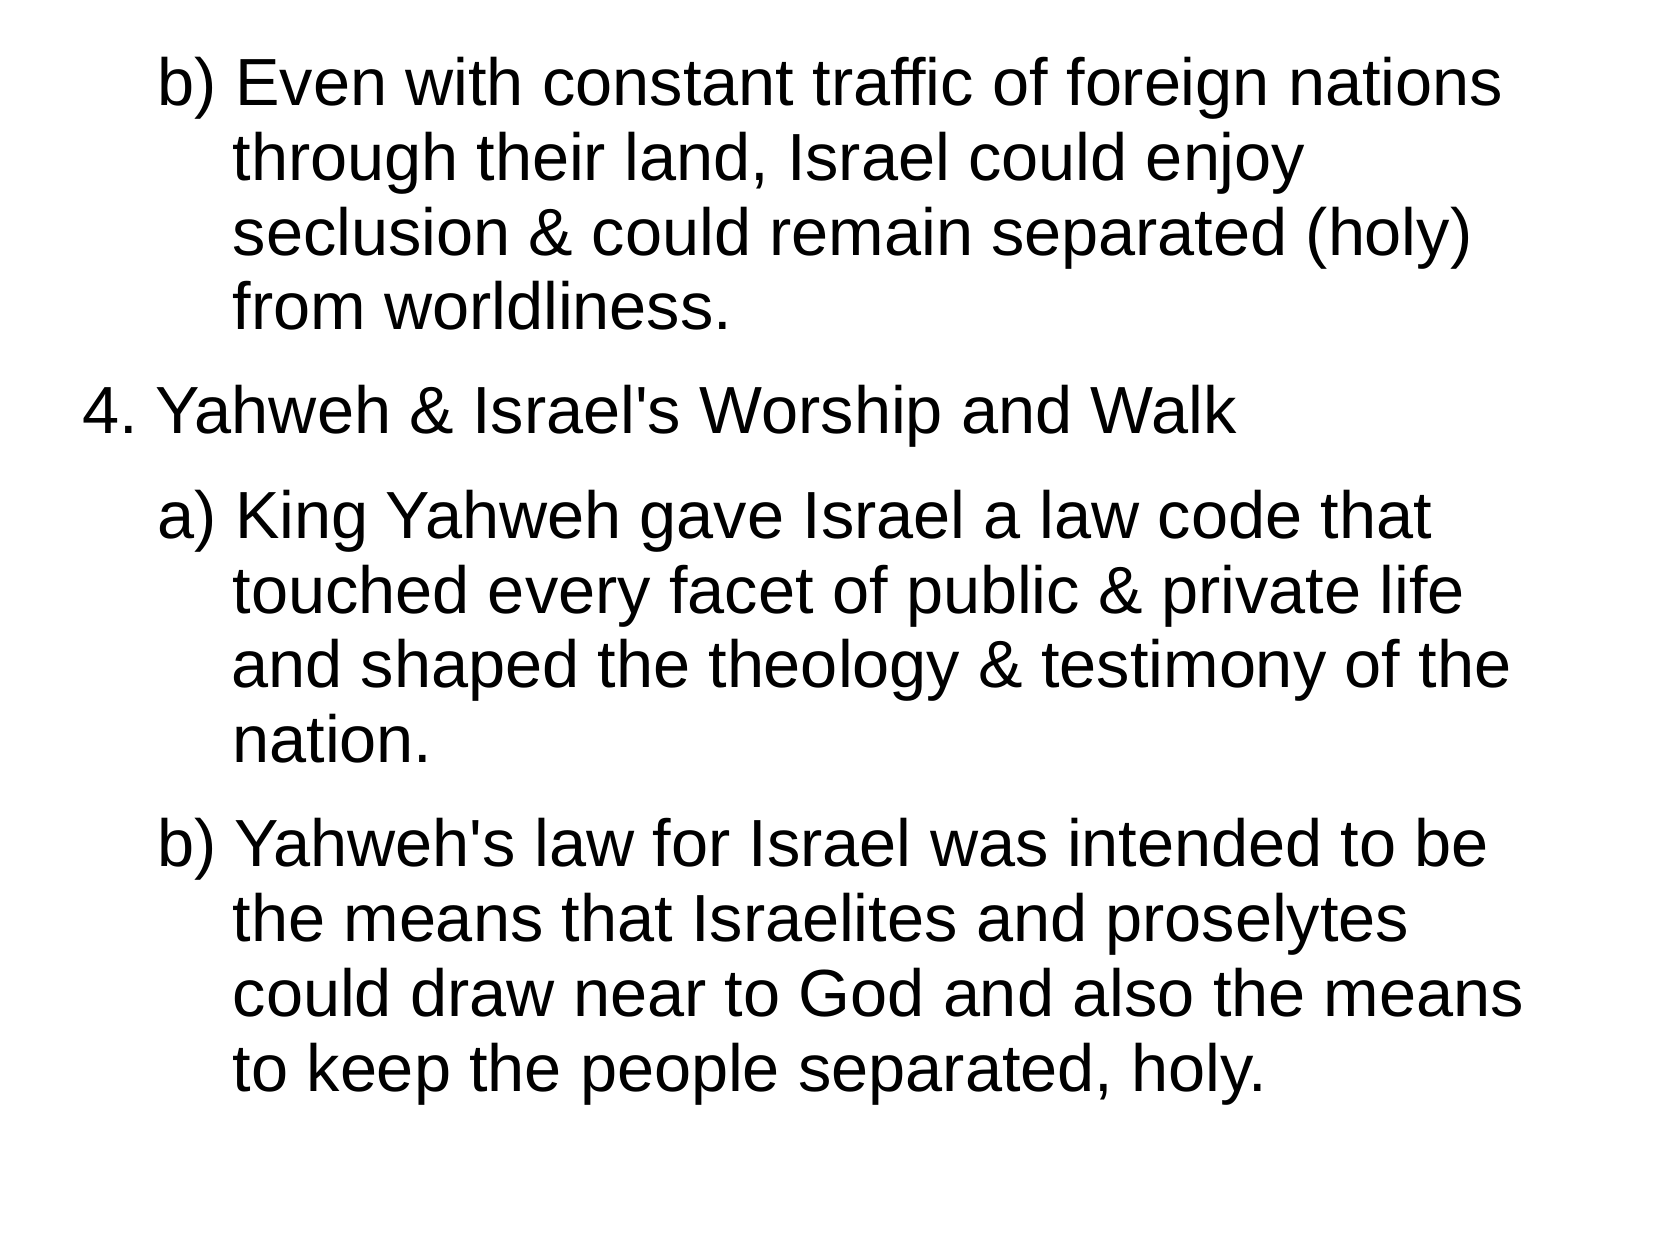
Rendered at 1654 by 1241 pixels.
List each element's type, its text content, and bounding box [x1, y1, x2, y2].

list b) Even with constant traffic of foreign nations through their land, Israel could enjoy seclusion & could remain separated (holy) from worldliness. 4. Yahweh & Israel's Worship and Walk a) King Yahweh gave Israel a law code that touched every facet of public & private life and shaped the theology & testimony of the nation. b) Yahweh's law for Israel was intended to be the means that Israelites and proselytes could draw near to God and also the means to keep the people separated, holy. [82, 45, 1538, 1171]
